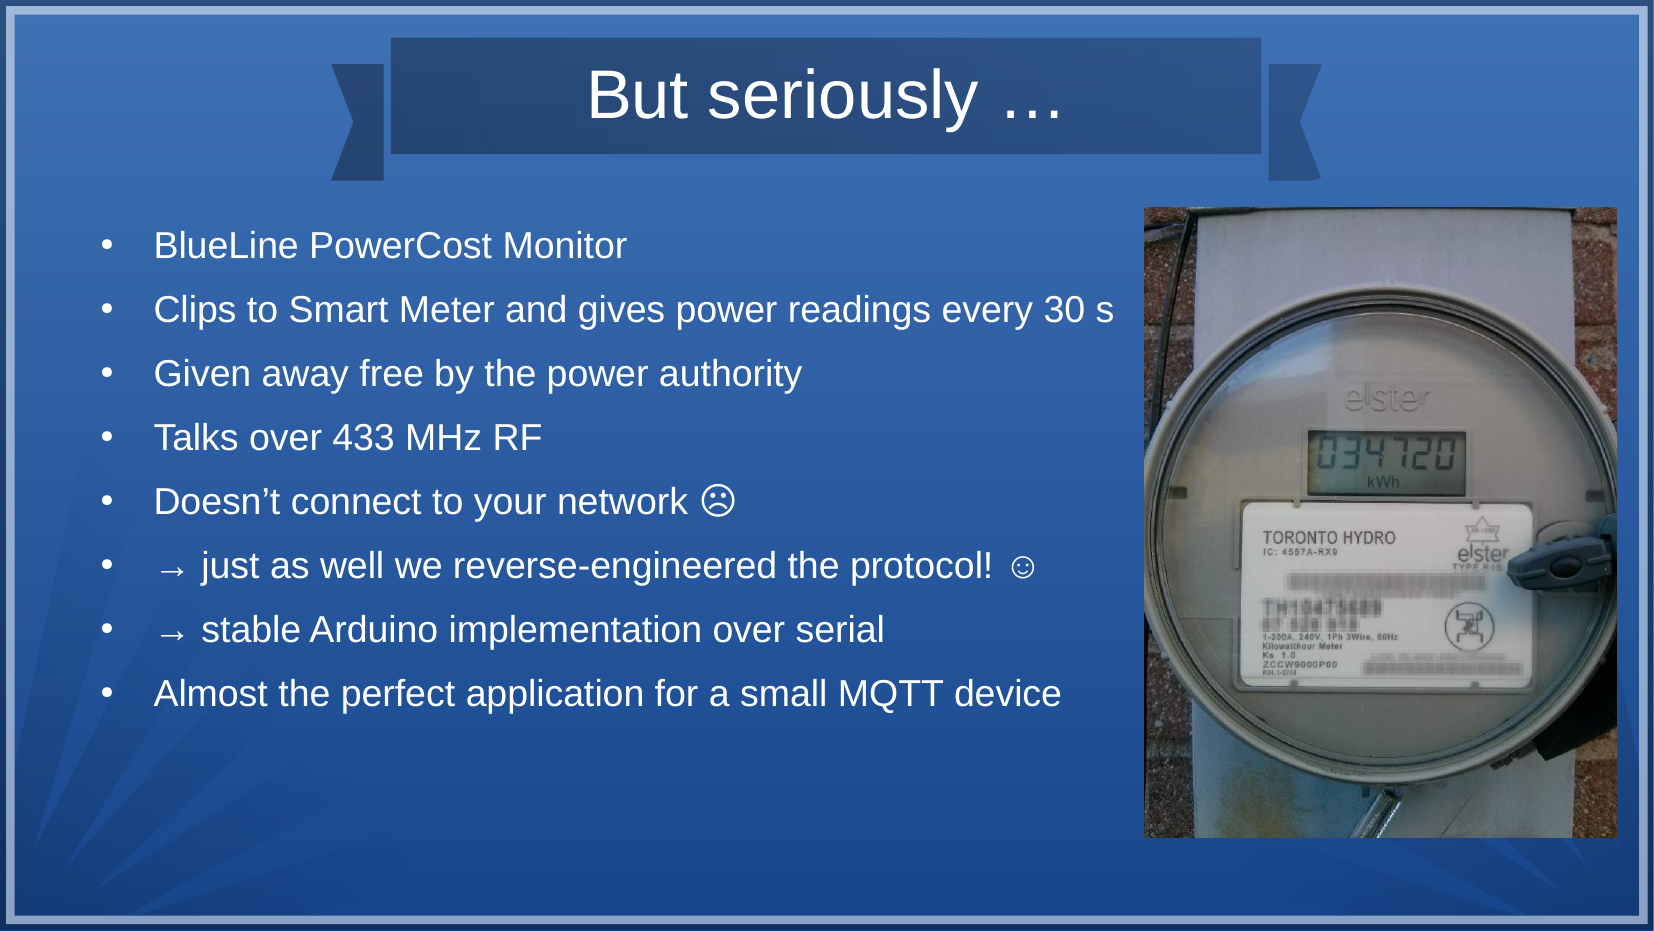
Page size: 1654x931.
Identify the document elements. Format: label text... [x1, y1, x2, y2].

picture [1144, 207, 1617, 838]
title But seriously … [389, 35, 1264, 154]
list BlueLine PowerCost Monitor Clips to Smart Meter and gives power readings every 30 s Given away free by the power authority Talks over 433 MHz RF Doesn’t connect to your network ☹ → just as well we reverse-engineered the protocol! ☺ → stable Arduino implementation over serial Almost the perfect application for a small MQTT device [82, 224, 1571, 848]
